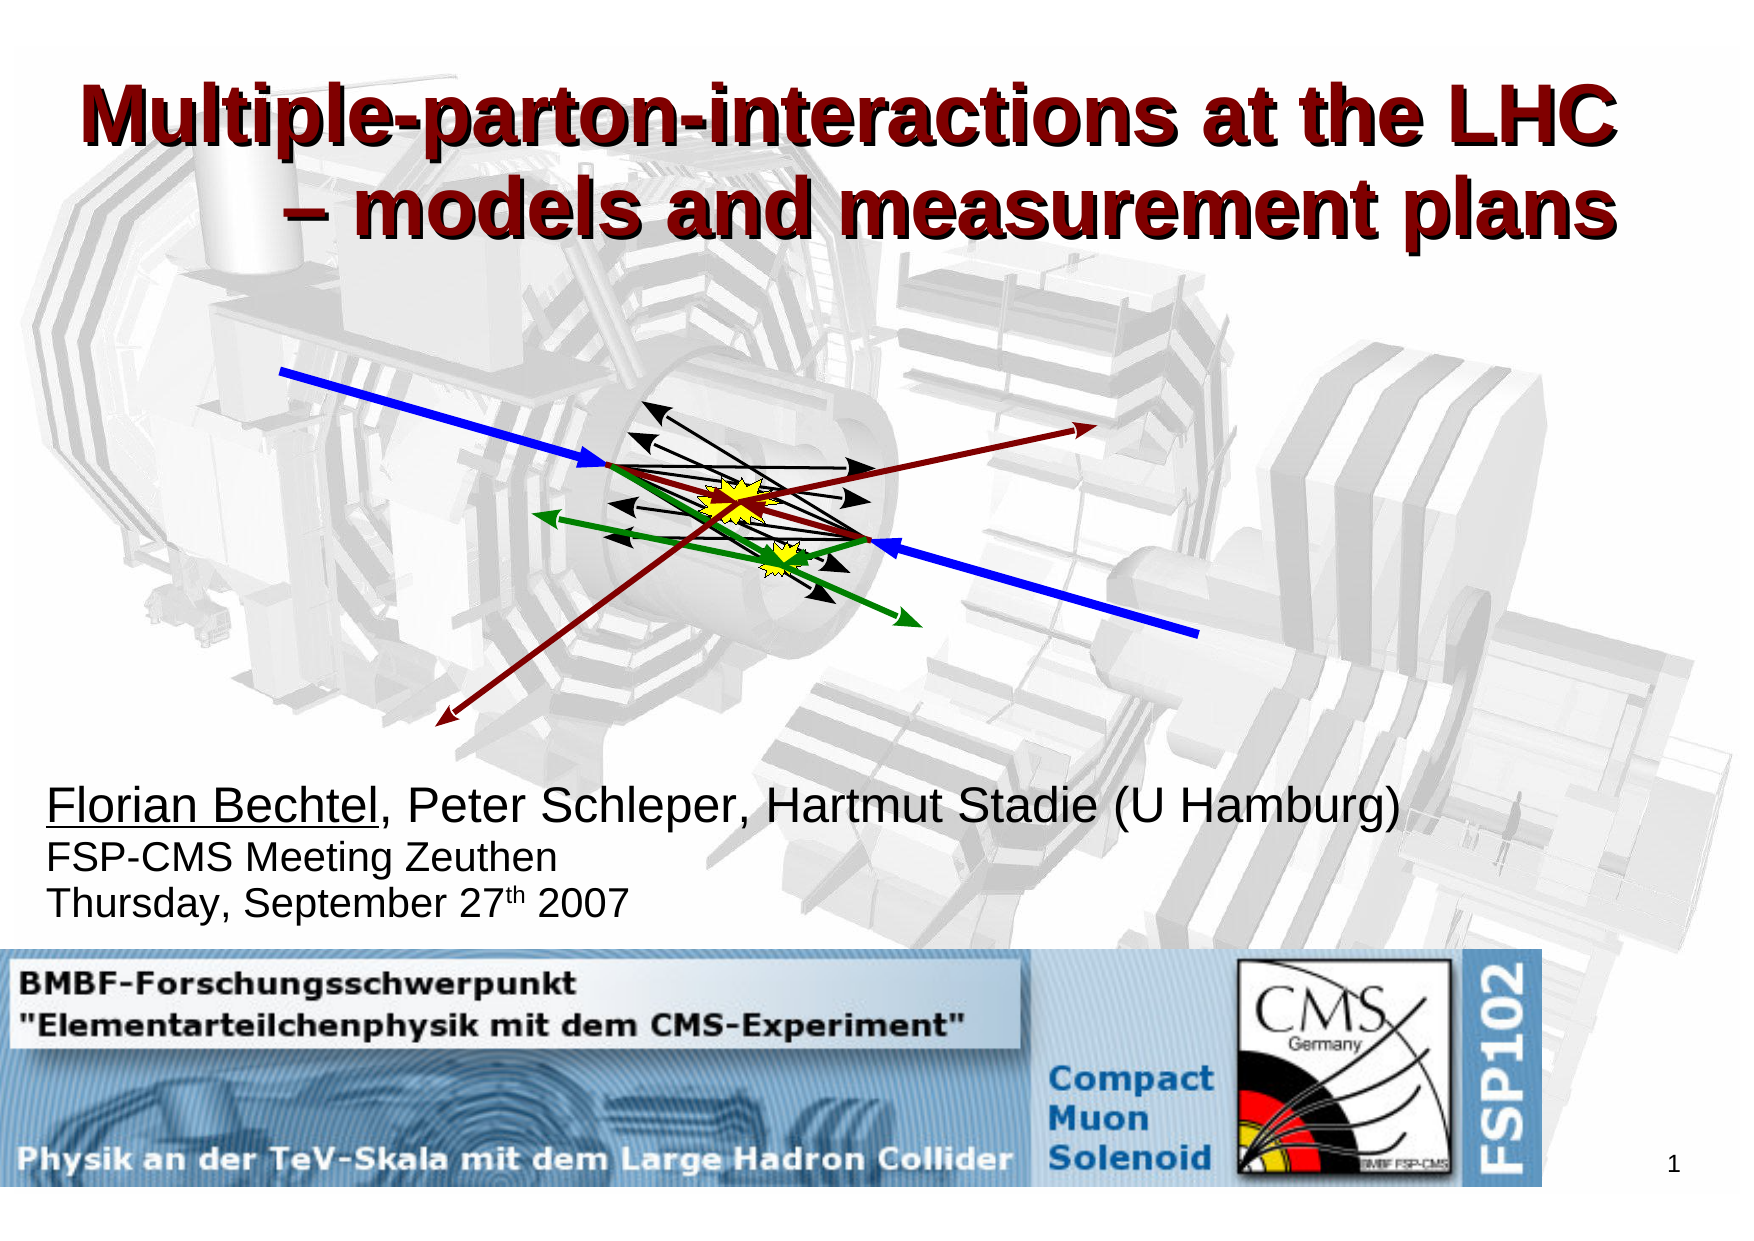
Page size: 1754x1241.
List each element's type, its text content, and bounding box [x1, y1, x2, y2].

text_box [719, 476, 773, 500]
picture [0, 46, 1740, 1194]
text_box [705, 485, 714, 491]
text_box <number> [1652, 1150, 1696, 1182]
text_box [773, 541, 800, 561]
text_box Multiple-parton-interactions at the LHC – models and measurement plans [78, 67, 1676, 254]
text_box [758, 565, 791, 578]
text_box [721, 506, 766, 525]
text_box [765, 499, 783, 506]
text_box Florian Bechtel, Peter Schleper, Hartmut Stadie (U Hamburg) FSP-CMS Meeting Zeuthen Thursday, September 27th 2007 [45, 777, 1375, 928]
text_box [697, 496, 731, 518]
